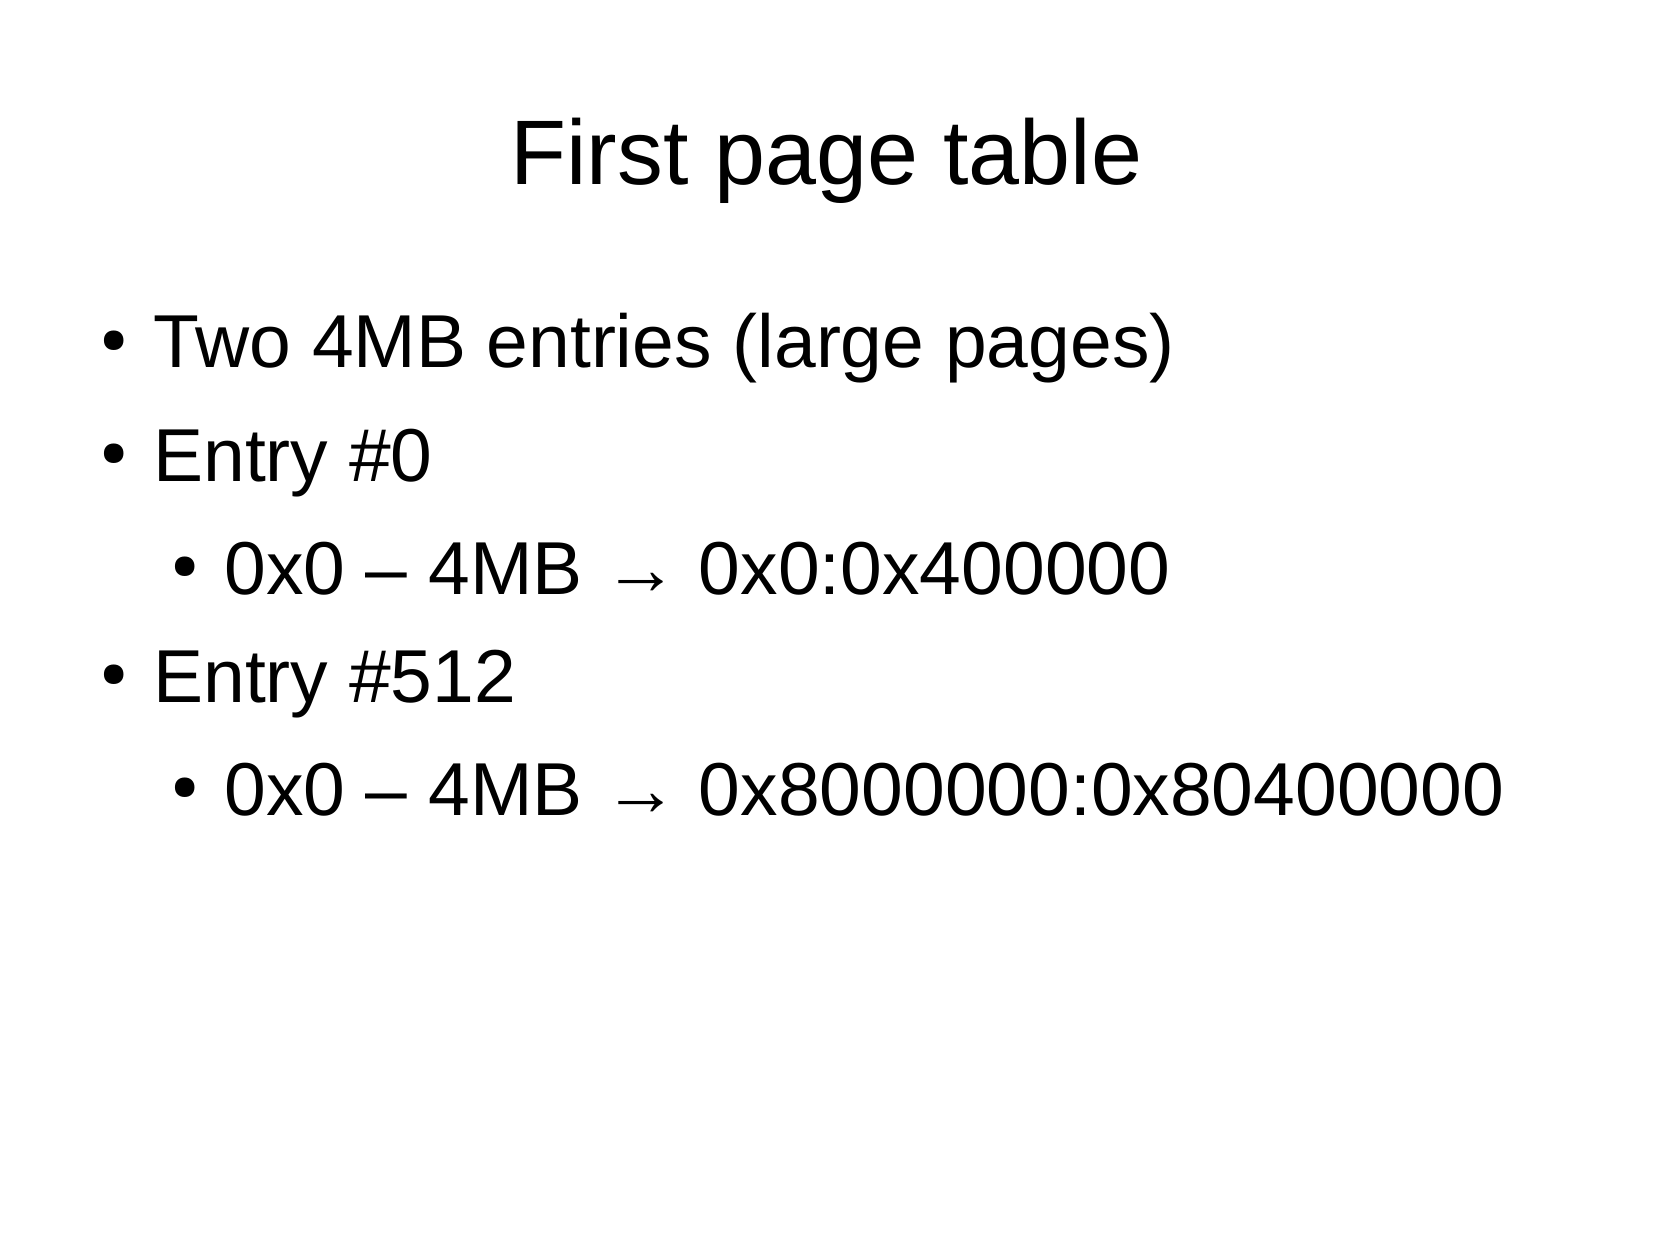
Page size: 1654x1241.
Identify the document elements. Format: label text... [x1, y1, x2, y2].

list Two 4MB entries (large pages) Entry #0 0x0 – 4MB → 0x0:0x400000 Entry #512 0x0 – 4MB → 0x8000000:0x80400000 [82, 300, 1571, 1163]
title First page table [82, 49, 1571, 257]
